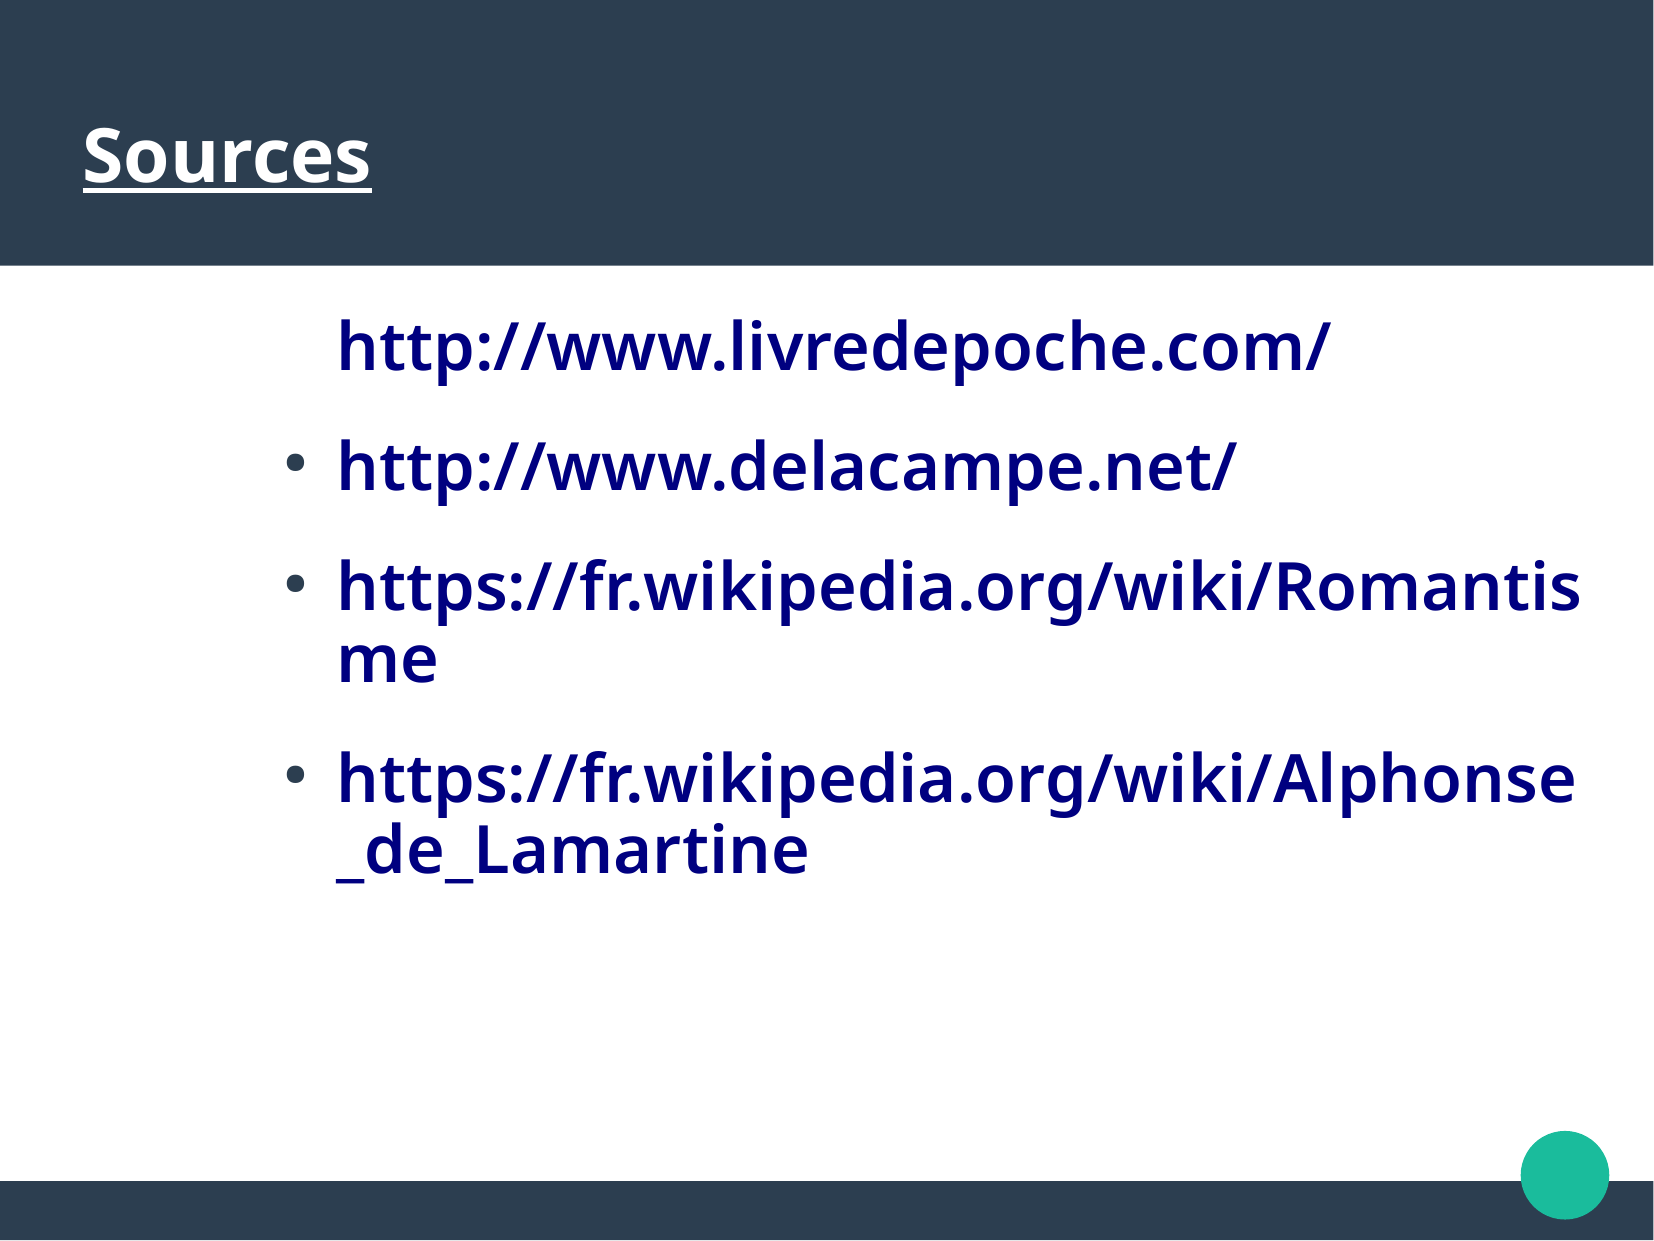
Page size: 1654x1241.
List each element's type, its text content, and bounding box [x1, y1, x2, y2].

title Sources [82, 49, 1571, 257]
list http://www.livredepoche.com/ http://www.delacampe.net/ https://fr.wikipedia.org/wiki/Romantisme https://fr.wikipedia.org/wiki/Alphonse_de_Lamartine [265, 299, 1595, 1019]
